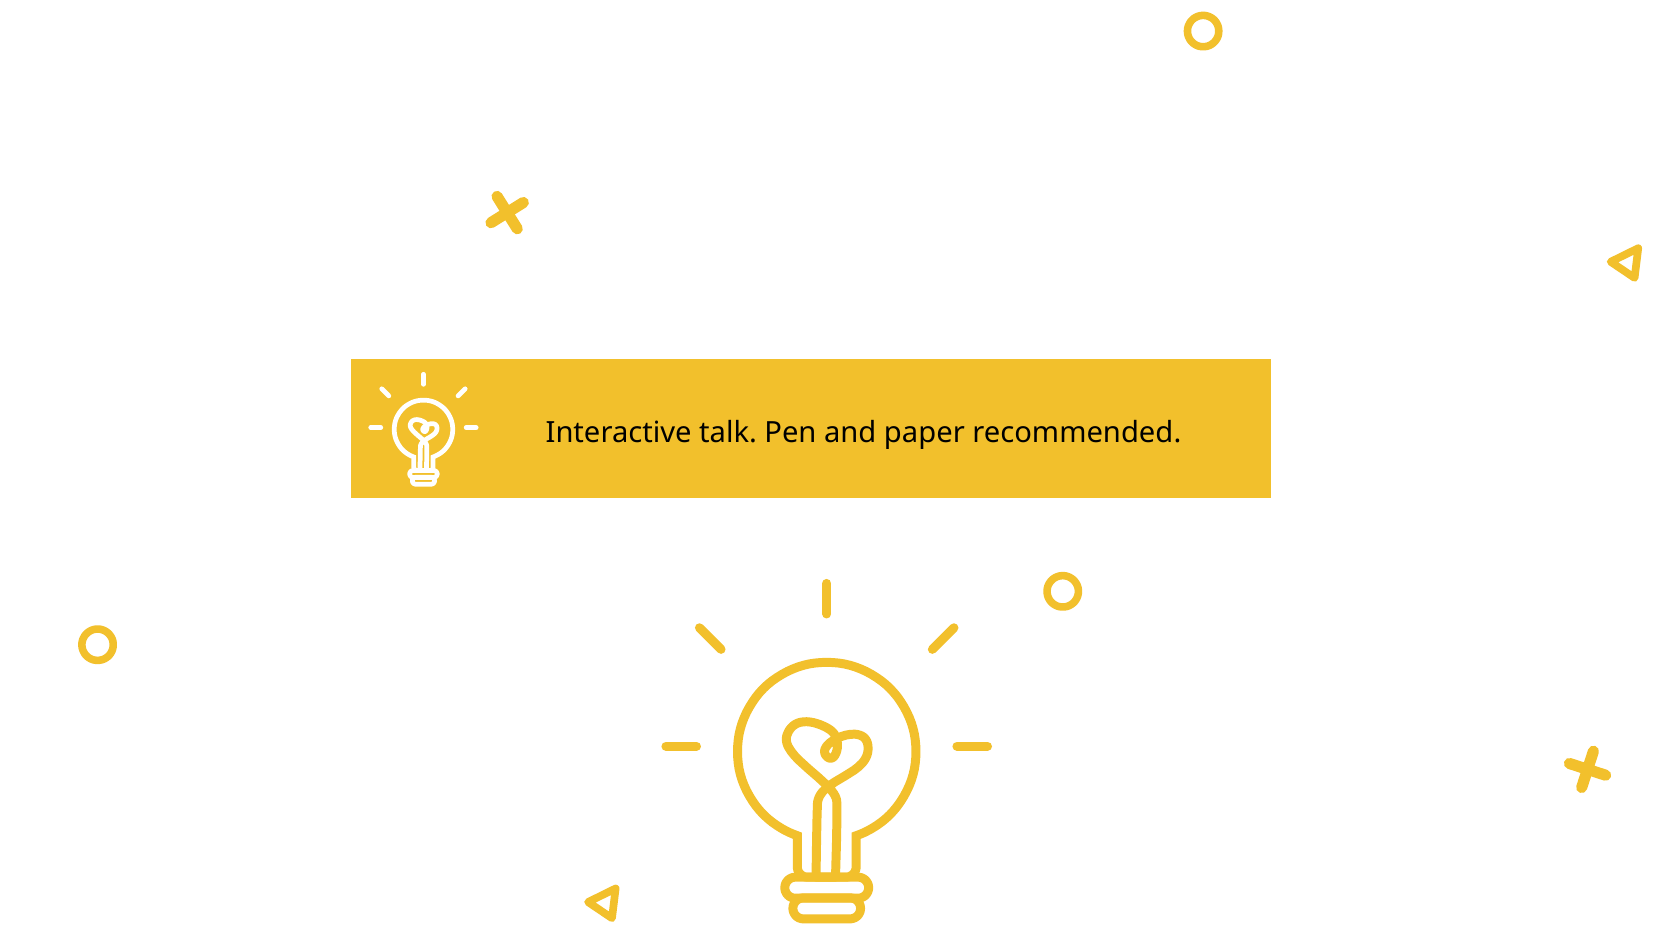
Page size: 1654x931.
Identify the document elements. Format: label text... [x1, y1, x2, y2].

text_box Interactive talk. Pen and paper recommended. [487, 339, 1241, 523]
